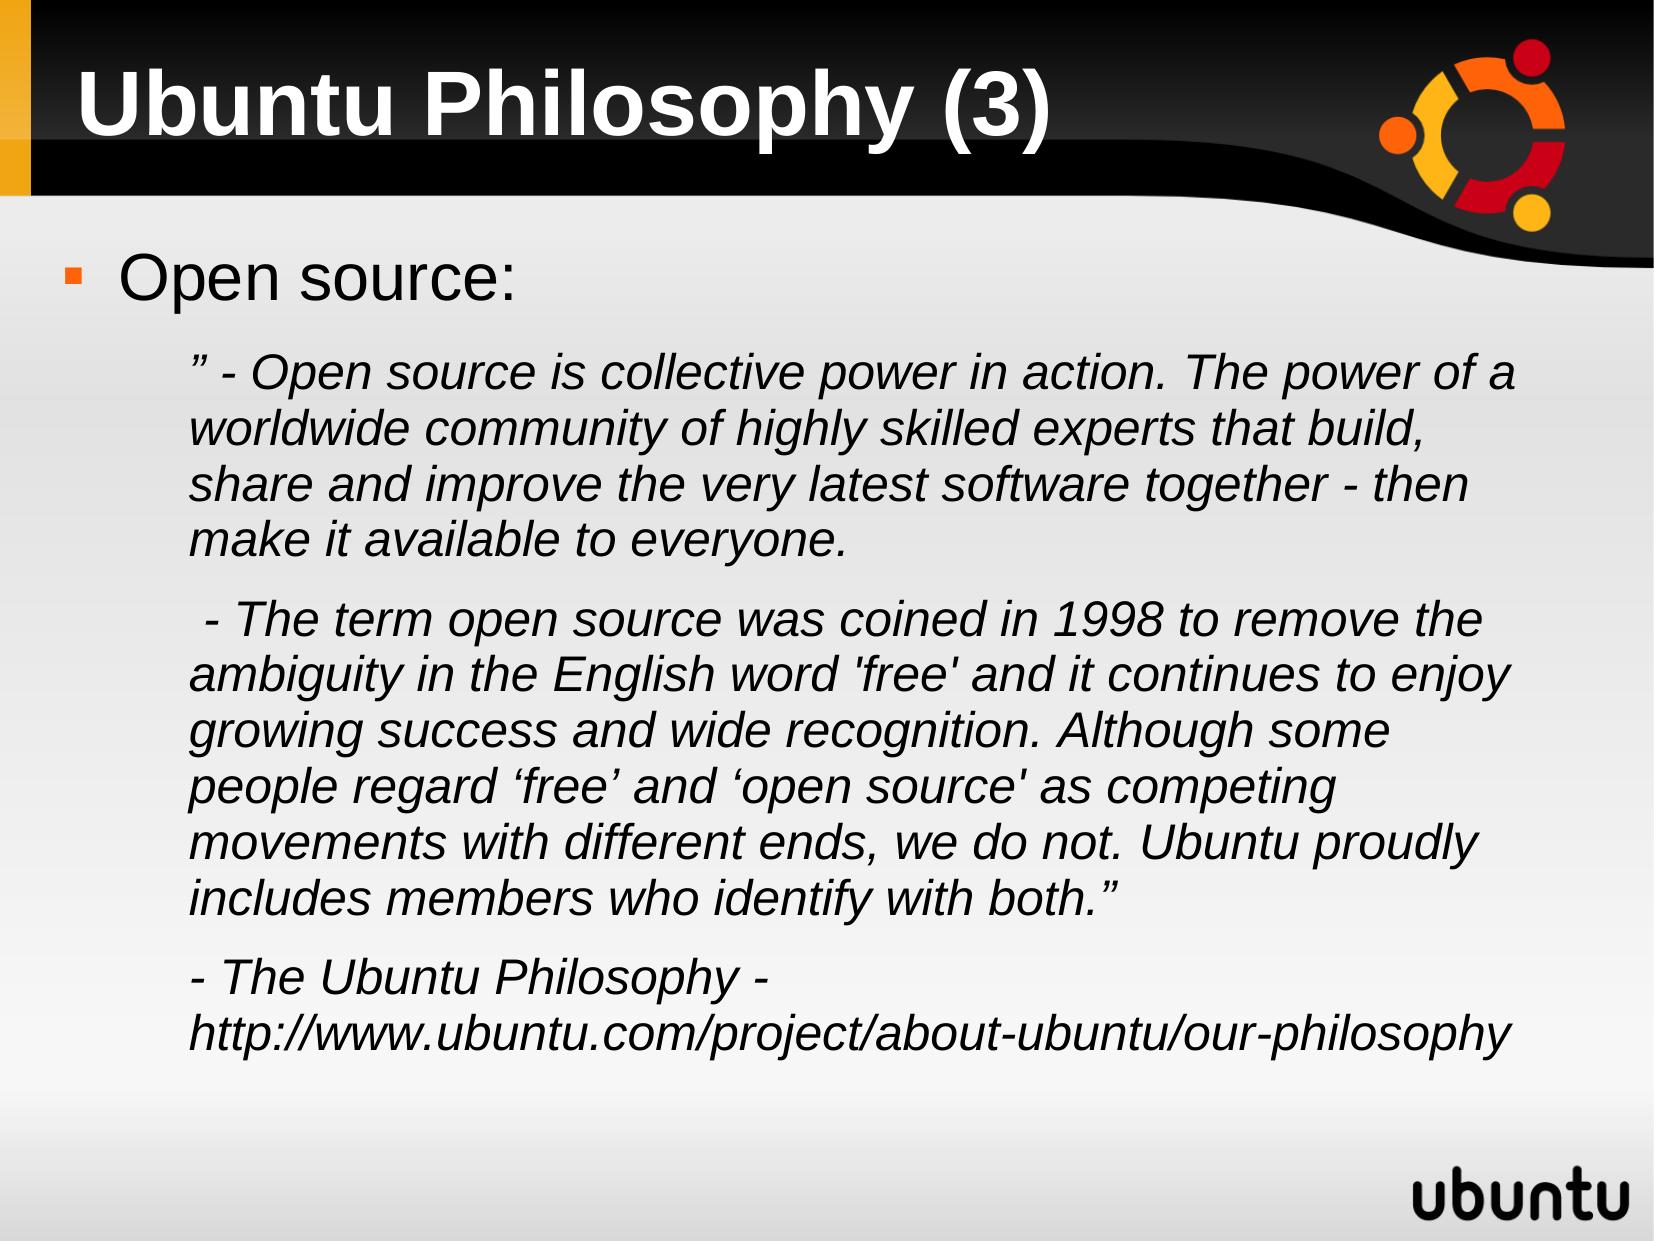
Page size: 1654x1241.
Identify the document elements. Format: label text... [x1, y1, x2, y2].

picture [0, 0, 1654, 1241]
list Open source: ” - Open source is collective power in action. The power of a worldwide community of highly skilled experts that build, share and improve the very latest software together - then make it available to everyone. - The term open source was coined in 1998 to remove the ambiguity in the English word 'free' and it continues to enjoy growing success and wide recognition. Although some people regard ‘free’ and ‘open source' as competing movements with different ends, we do not. Ubuntu proudly includes members who identify with both.” - The Ubuntu Philosophy - http://www.ubuntu.com/project/about-ubuntu/our-philosophy [47, 240, 1536, 1061]
title Ubuntu Philosophy (3) [76, 7, 1565, 200]
